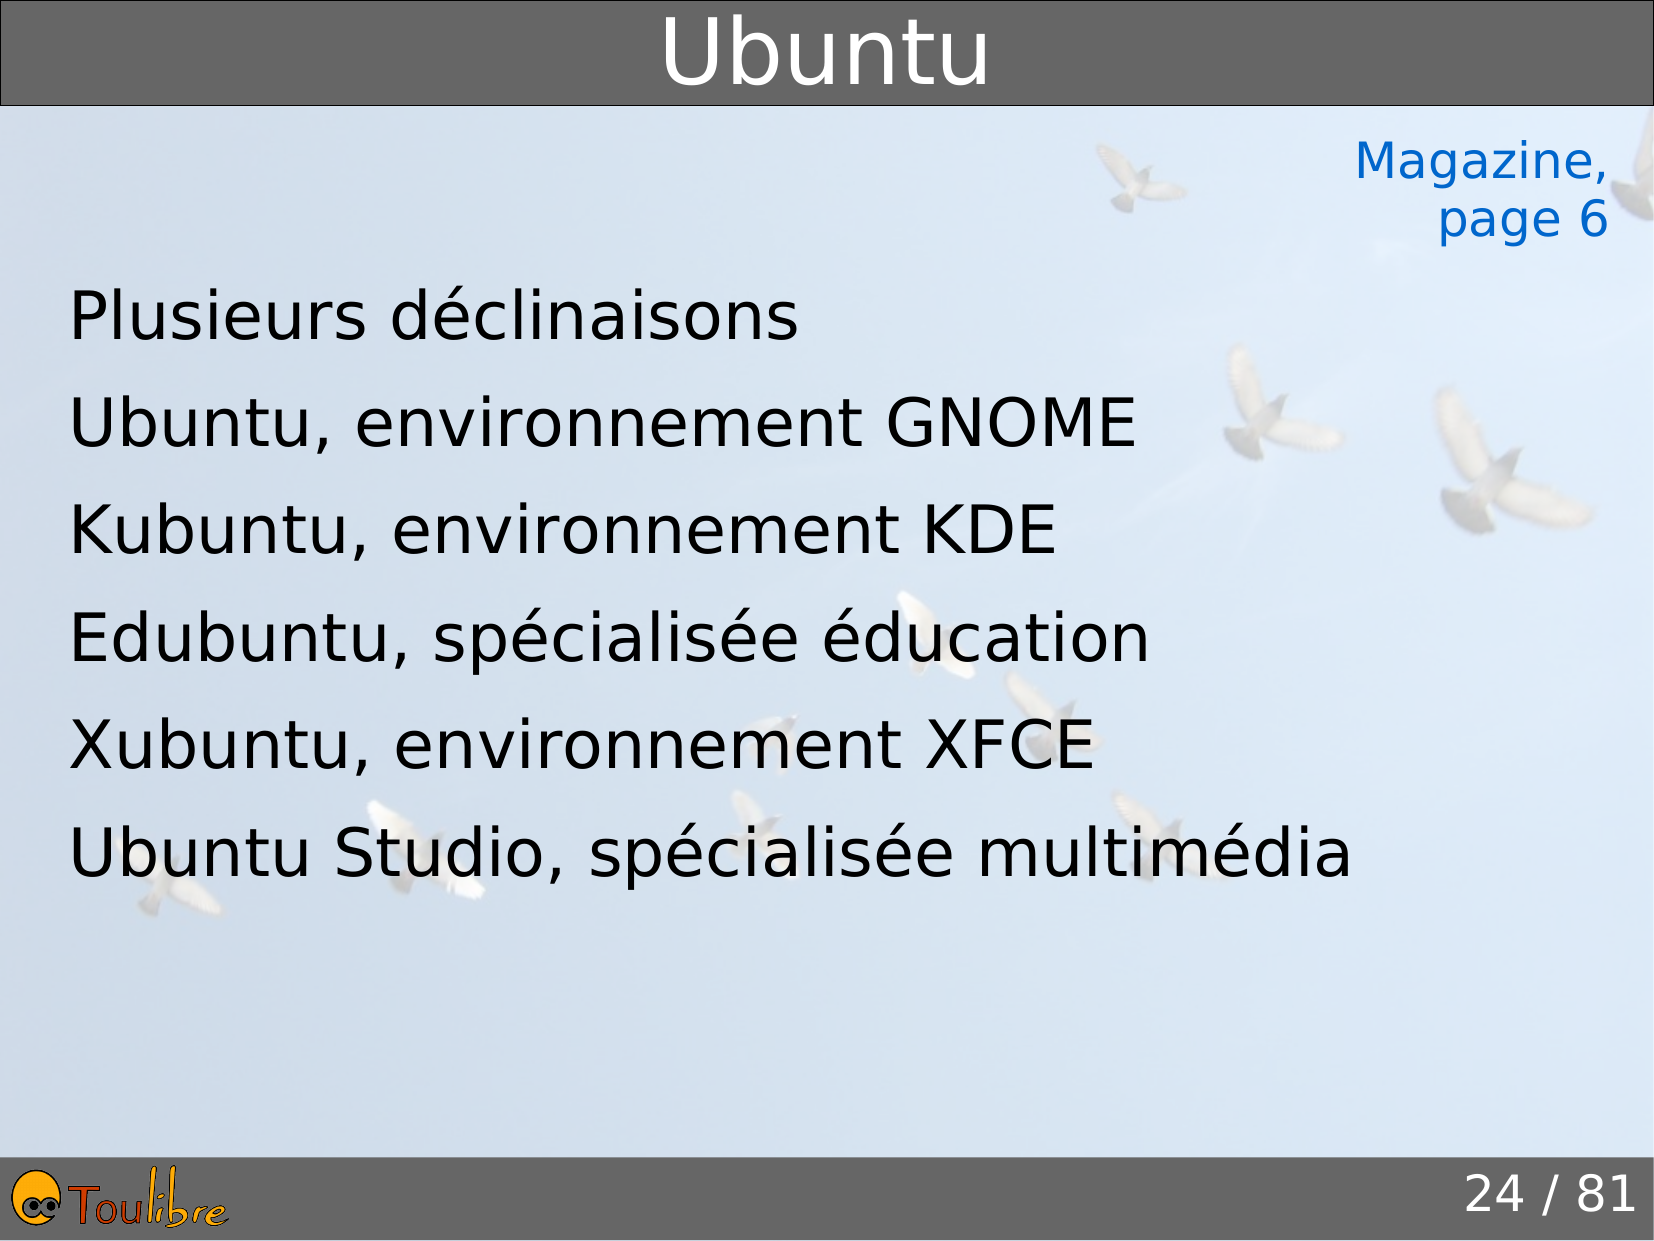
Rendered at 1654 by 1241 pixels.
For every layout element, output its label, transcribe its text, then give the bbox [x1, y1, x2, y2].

list Plusieurs déclinaisons Ubuntu, environnement GNOME Kubuntu, environnement KDE Edubuntu, spécialisée éducation Xubuntu, environnement XFCE Ubuntu Studio, spécialisée multimédia [51, 277, 1612, 925]
title Ubuntu [0, 0, 1654, 107]
text_box Magazine, page 6 [1329, 124, 1625, 256]
picture [11, 1165, 229, 1228]
